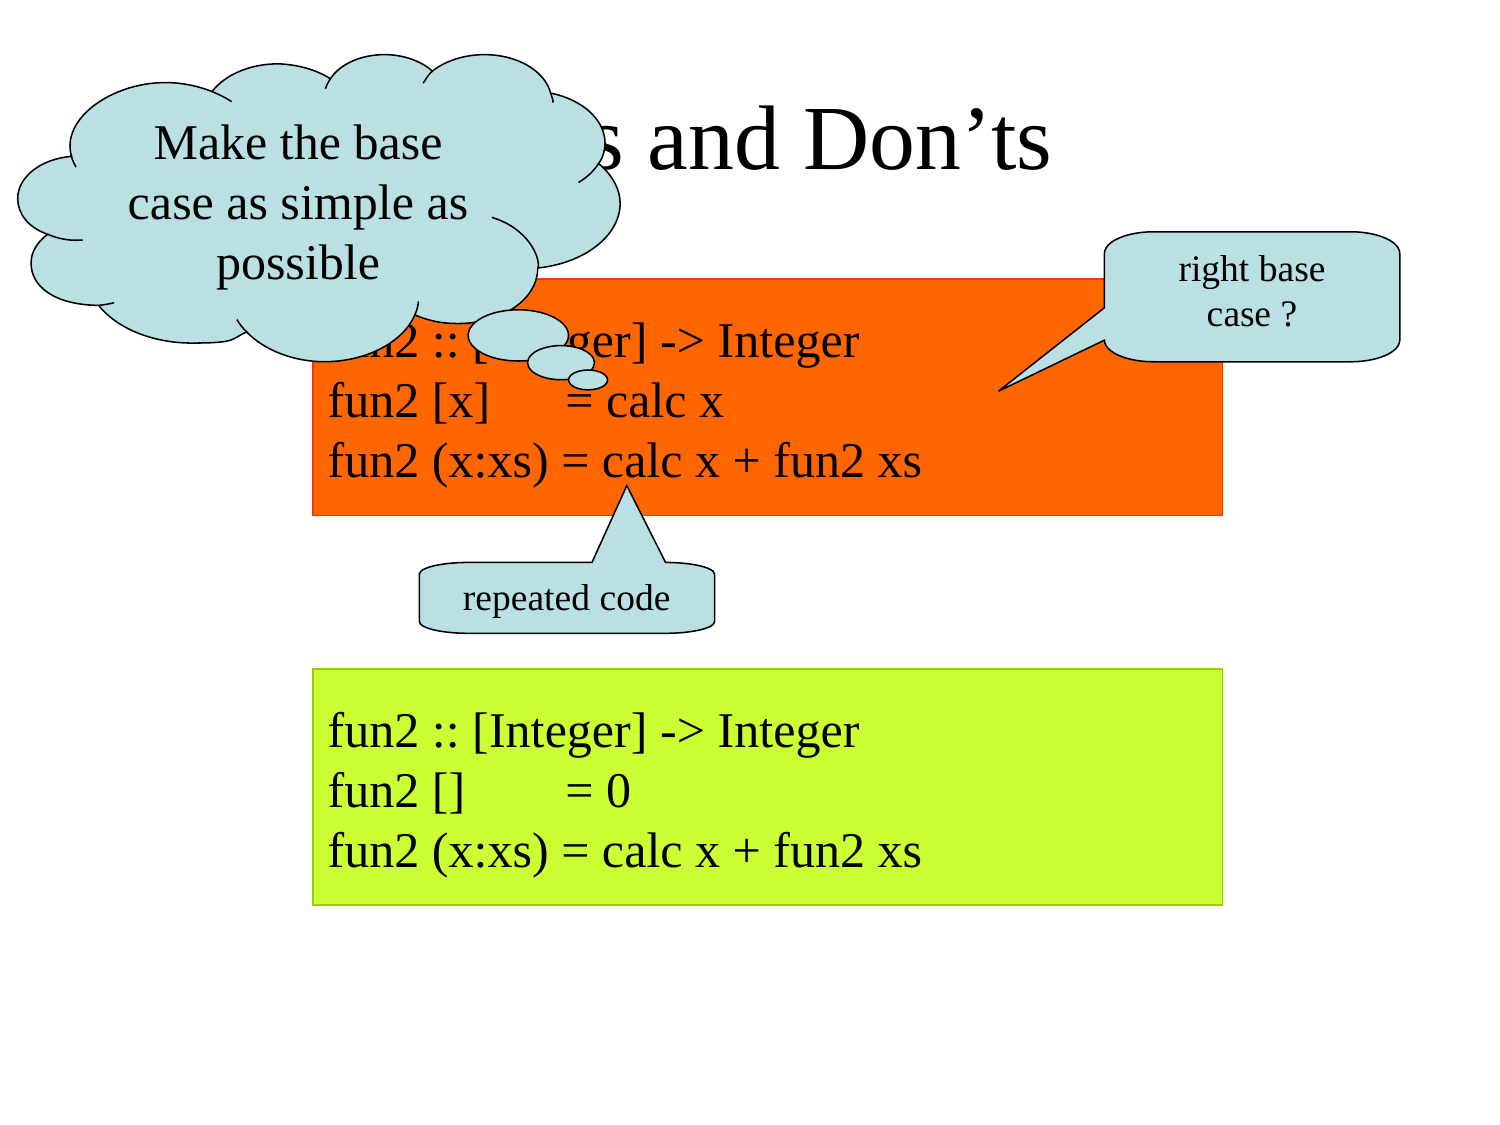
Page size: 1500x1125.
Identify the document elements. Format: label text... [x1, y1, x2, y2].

text_box repeated code [419, 485, 715, 634]
text_box right base case ? [998, 231, 1400, 392]
text_box Make the base case as simple as possible [17, 54, 621, 390]
title Do’s and Don’ts [75, 45, 1426, 233]
text_box fun2 :: [Integer] -> Integer fun2 [] = 0 fun2 (x:xs) = calc x + fun2 xs [312, 668, 1223, 906]
text_box fun2 :: [Integer] -> Integer fun2 [x] = calc x fun2 (x:xs) = calc x + fun2 xs [312, 278, 1223, 516]
